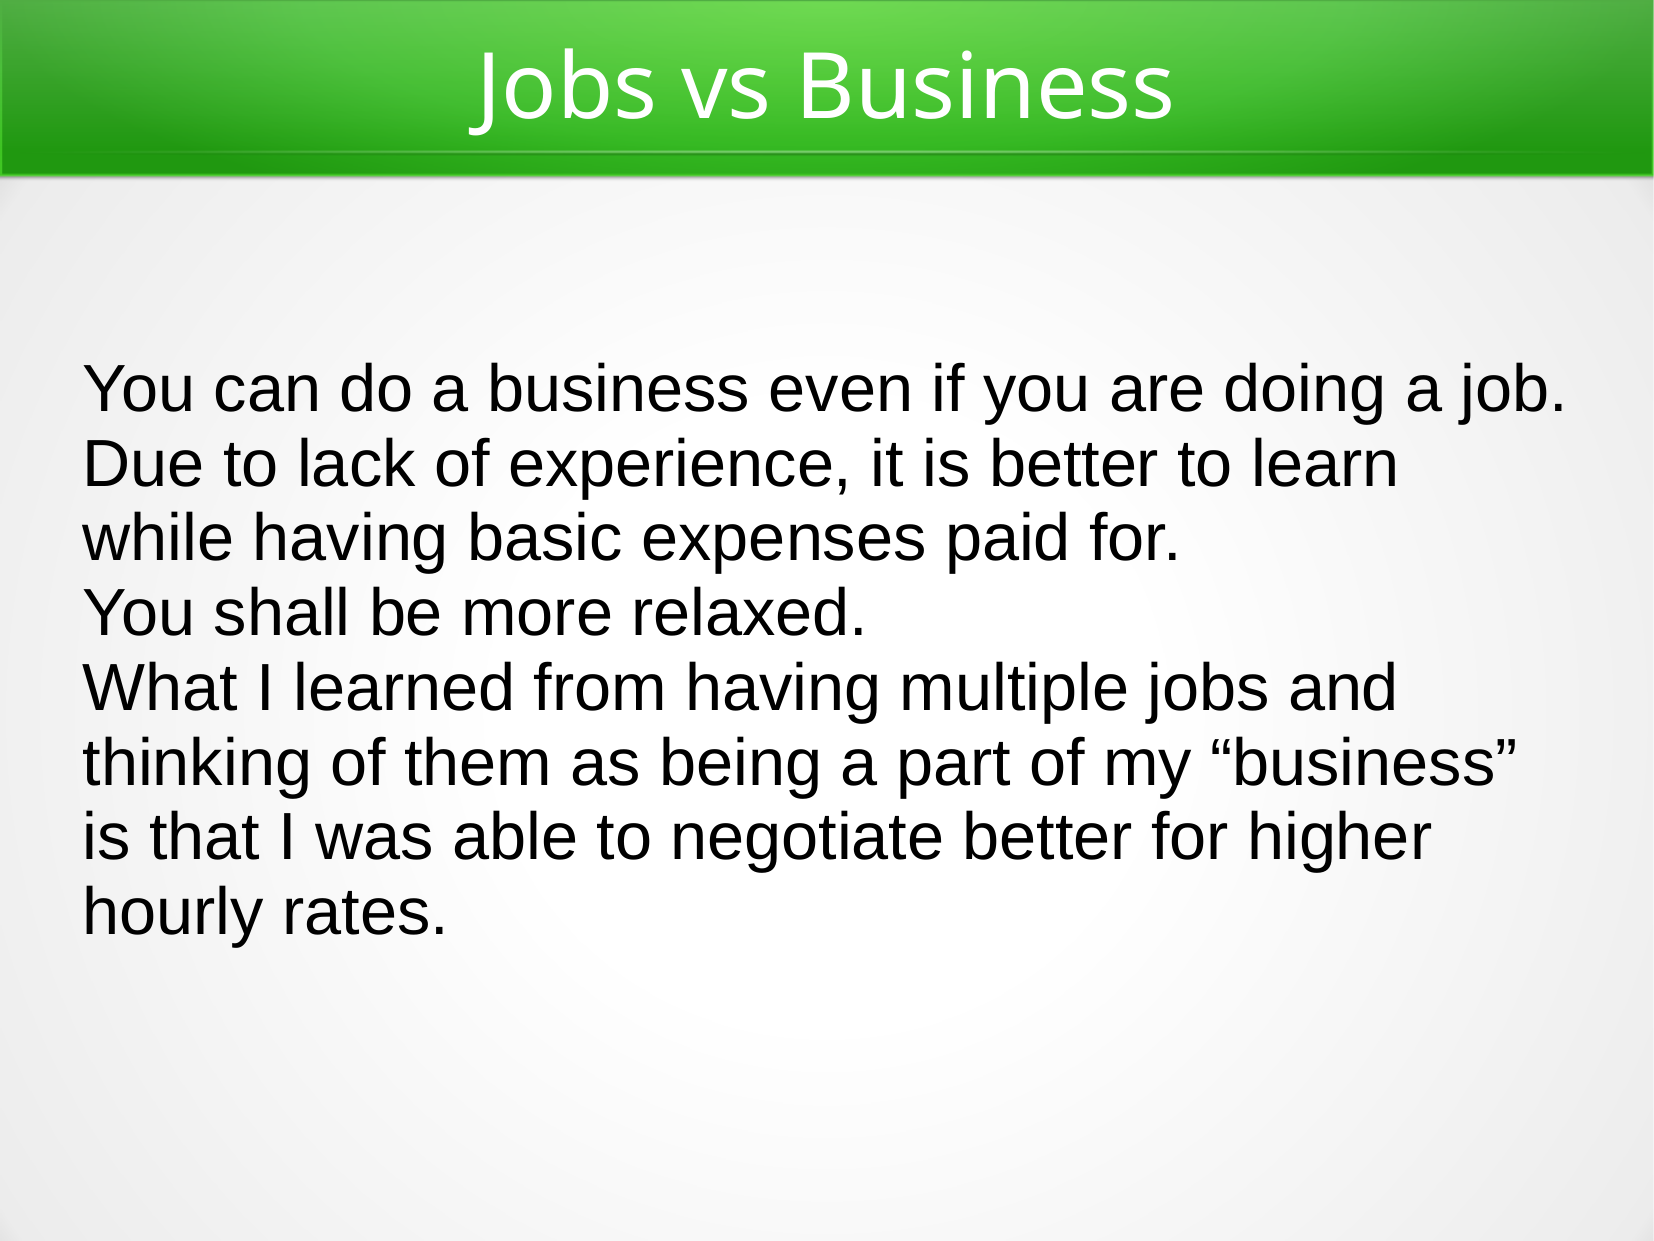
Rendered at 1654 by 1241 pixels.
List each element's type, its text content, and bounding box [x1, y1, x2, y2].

picture [0, 0, 1654, 1241]
title Jobs vs Business [82, 11, 1571, 154]
subtitle You can do a business even if you are doing a job. Due to lack of experience, it is better to learn while having basic expenses paid for. You shall be more relaxed. What I learned from having multiple jobs and thinking of them as being a part of my “business” is that I was able to negotiate better for higher hourly rates. [82, 290, 1571, 1010]
